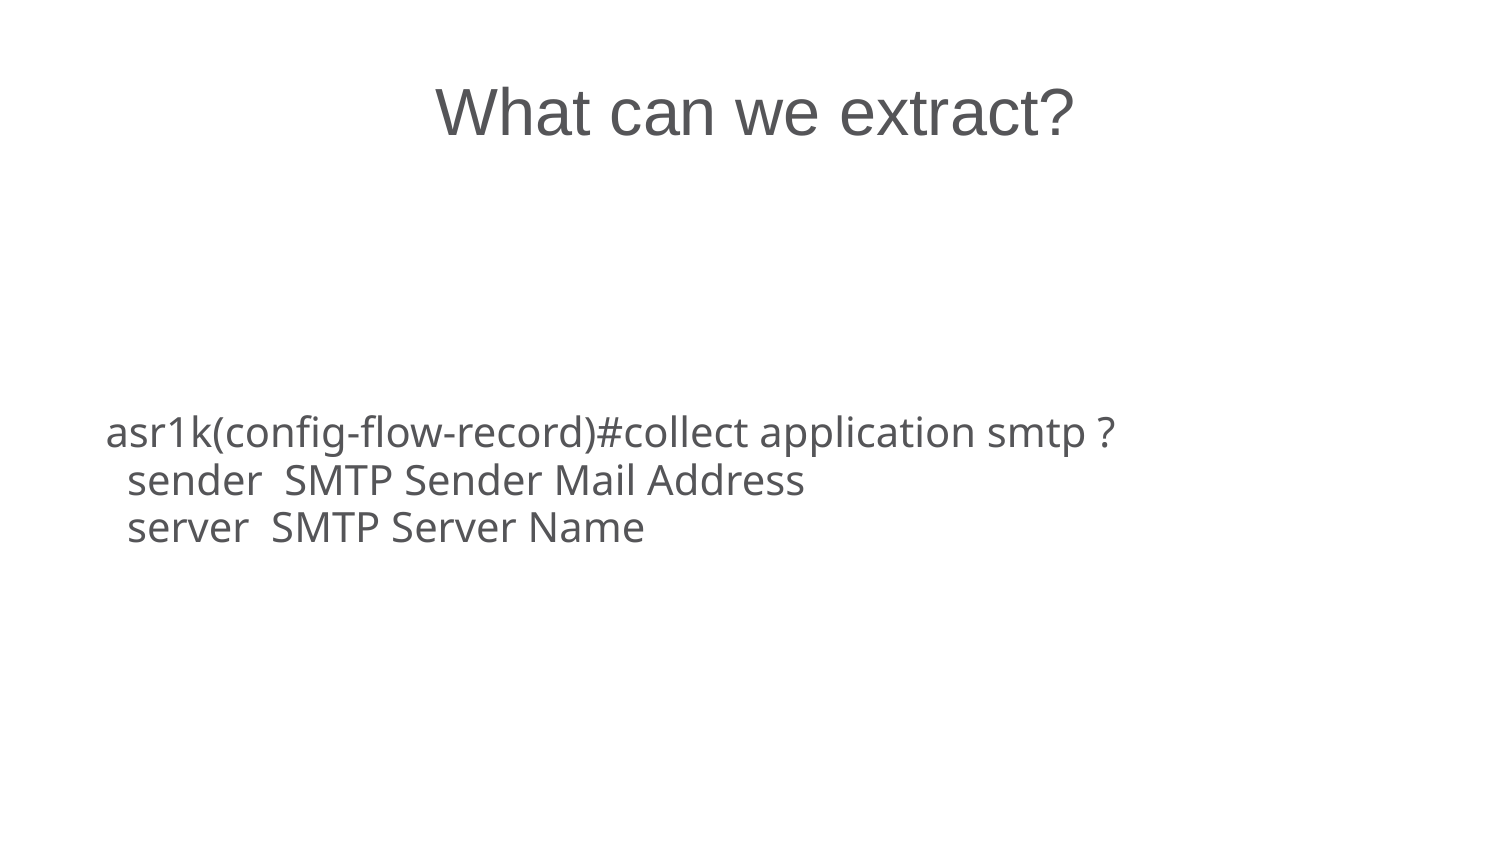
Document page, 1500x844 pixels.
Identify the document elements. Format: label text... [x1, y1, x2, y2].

title What can we extract? [71, 55, 1441, 177]
list asr1k(config-flow-record)#collect application smtp ? sender SMTP Sender Mail Address server SMTP Server Name [71, 221, 1441, 741]
